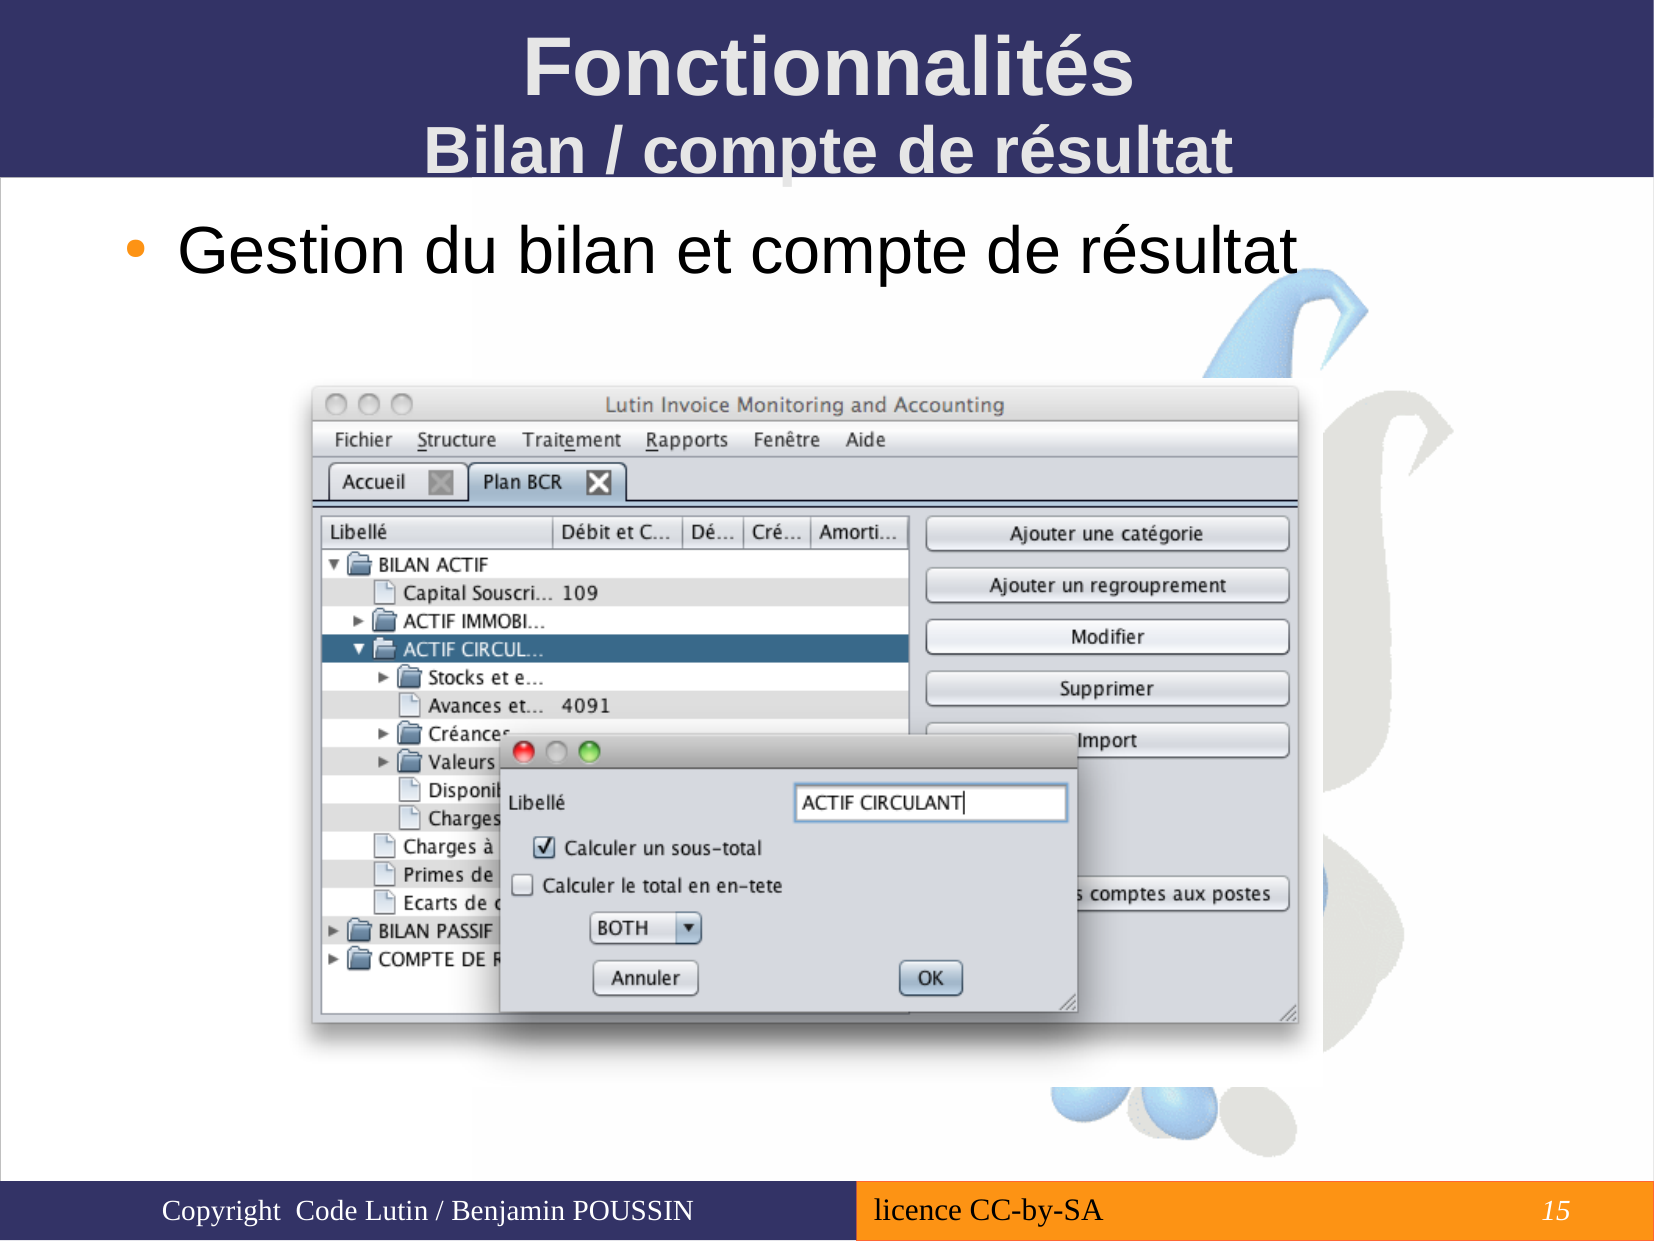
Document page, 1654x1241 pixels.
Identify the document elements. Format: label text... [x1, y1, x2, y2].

title Fonctionnalités Bilan / compte de résultat [123, 0, 1536, 208]
picture [288, 178, 1654, 1181]
list Gestion du bilan et compte de résultat [88, 212, 1595, 367]
